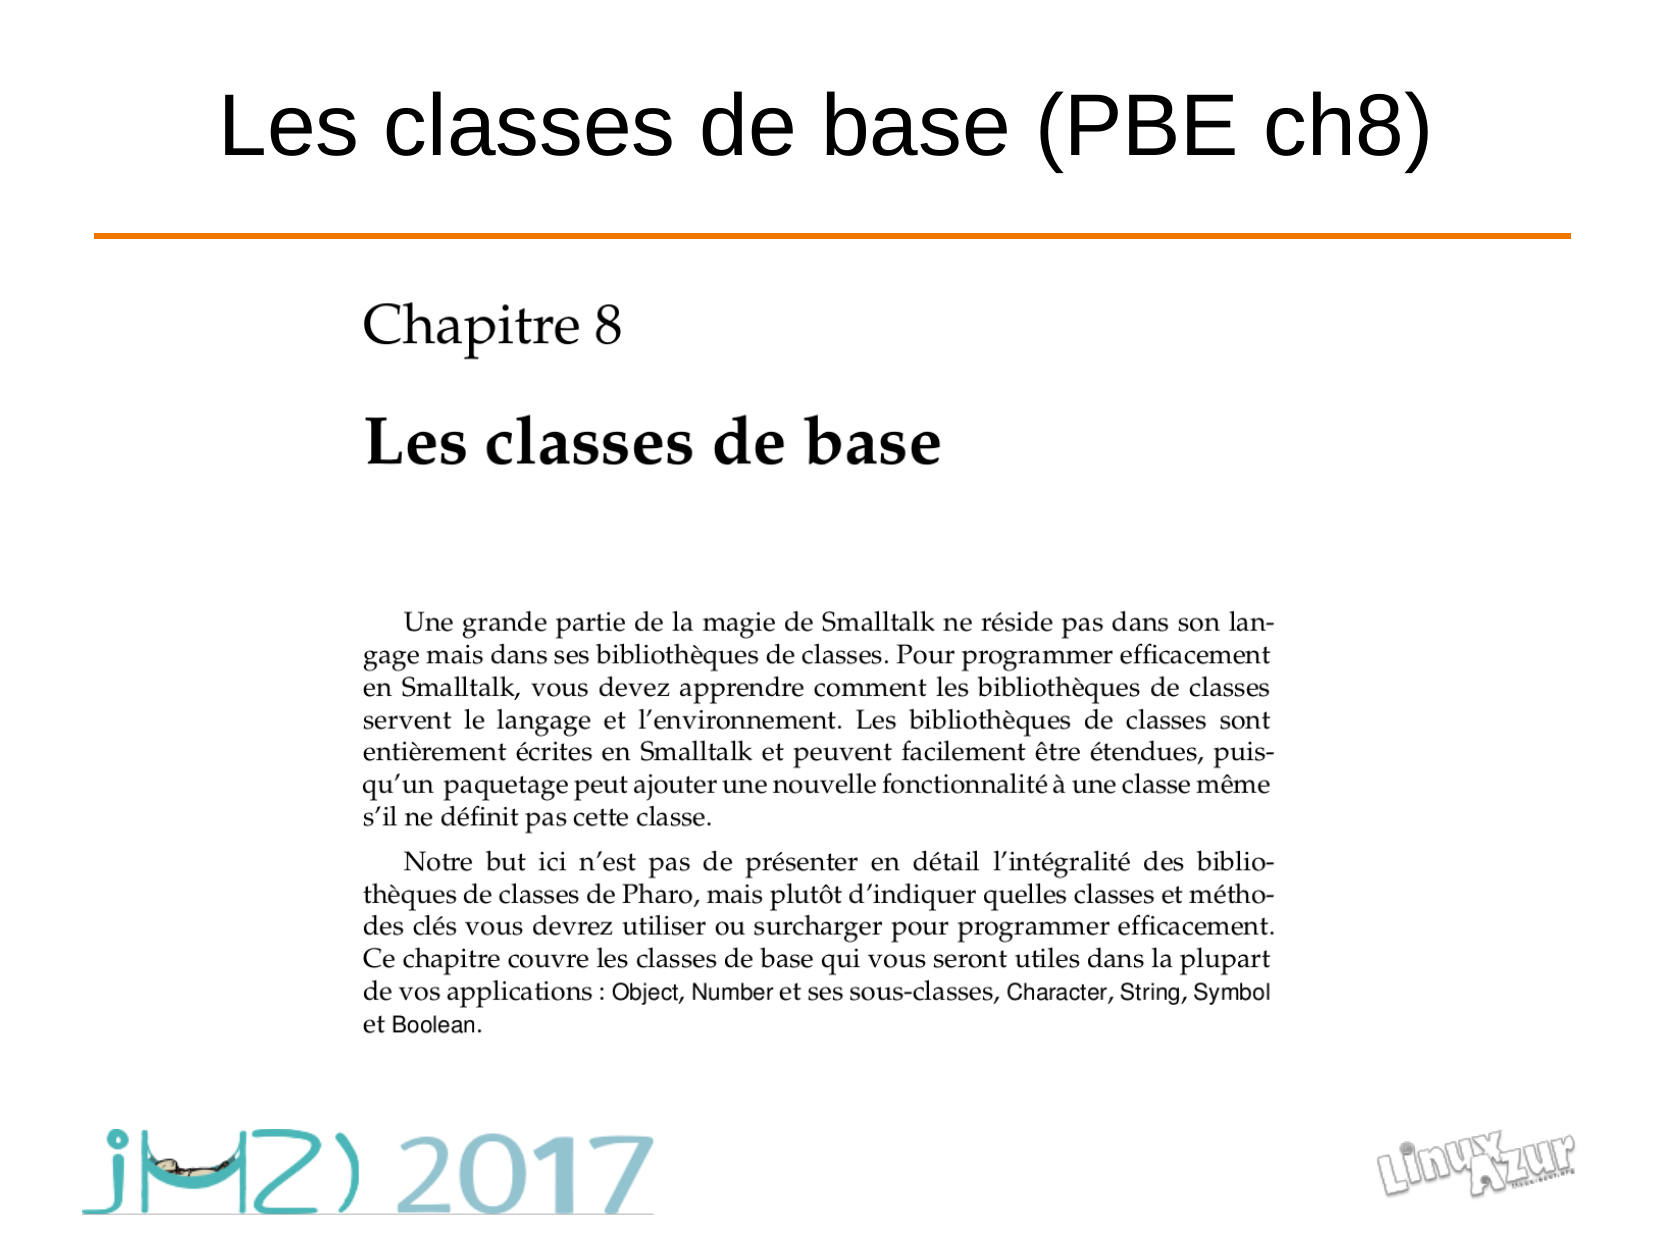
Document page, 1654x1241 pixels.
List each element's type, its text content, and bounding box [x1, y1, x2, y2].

title Les classes de base (PBE ch8) [82, 49, 1571, 201]
picture [82, 1129, 655, 1216]
picture [1346, 1115, 1600, 1211]
picture [314, 283, 1340, 1063]
